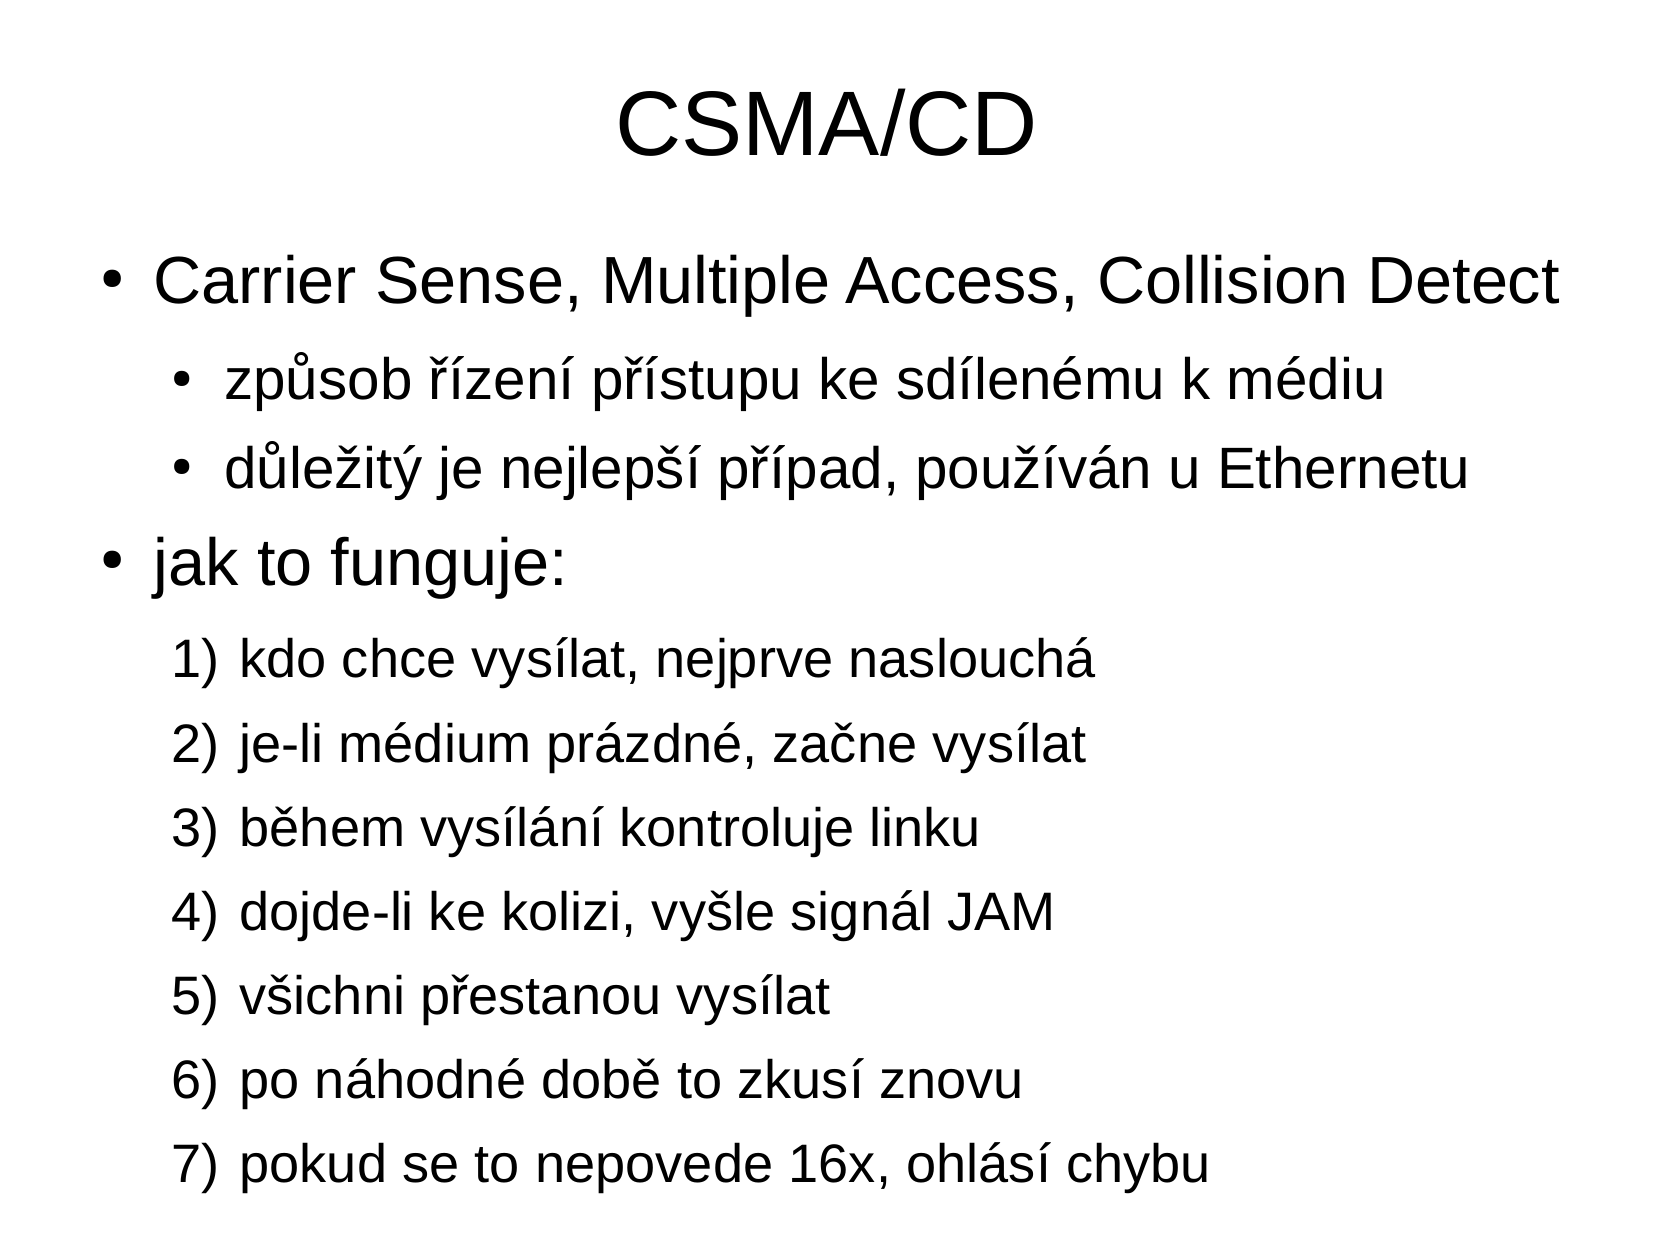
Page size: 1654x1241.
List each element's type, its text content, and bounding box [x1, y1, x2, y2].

title CSMA/CD [82, 27, 1571, 220]
list Carrier Sense, Multiple Access, Collision Detect způsob řízení přístupu ke sdílenému k médiu důležitý je nejlepší případ, používán u Ethernetu jak to funguje: kdo chce vysílat, nejprve naslouchá je-li médium prázdné, začne vysílat během vysílání kontroluje linku dojde-li ke kolizi, vyšle signál JAM všichni přestanou vysílat po náhodné době to zkusí znovu pokud se to nepovede 16x, ohlásí chybu [82, 242, 1571, 1195]
